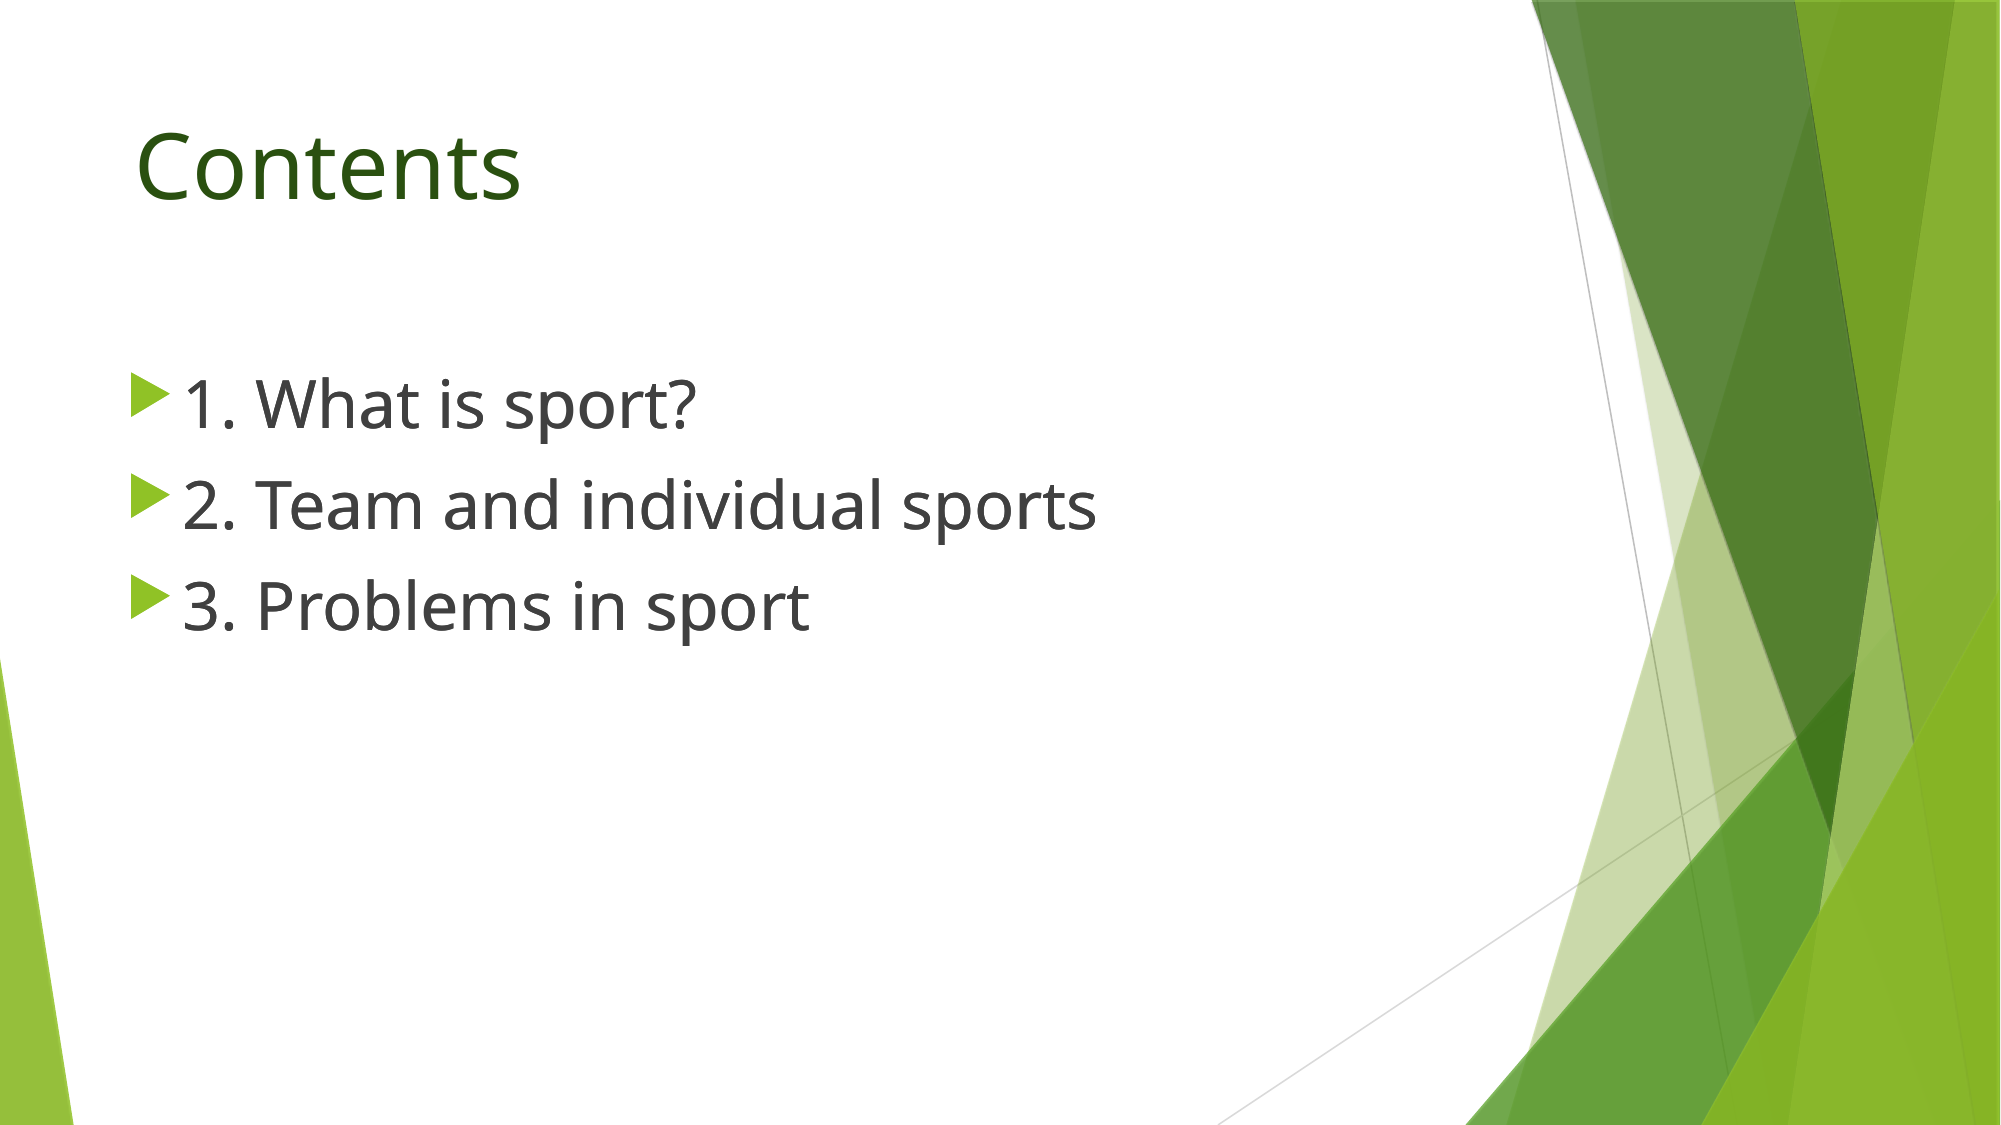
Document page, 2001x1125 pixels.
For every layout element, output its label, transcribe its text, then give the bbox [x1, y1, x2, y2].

text_box 1. What is sport? 2. Team and individual sports 3. Problems in sport [111, 354, 1522, 992]
title Contents [119, 99, 1530, 317]
